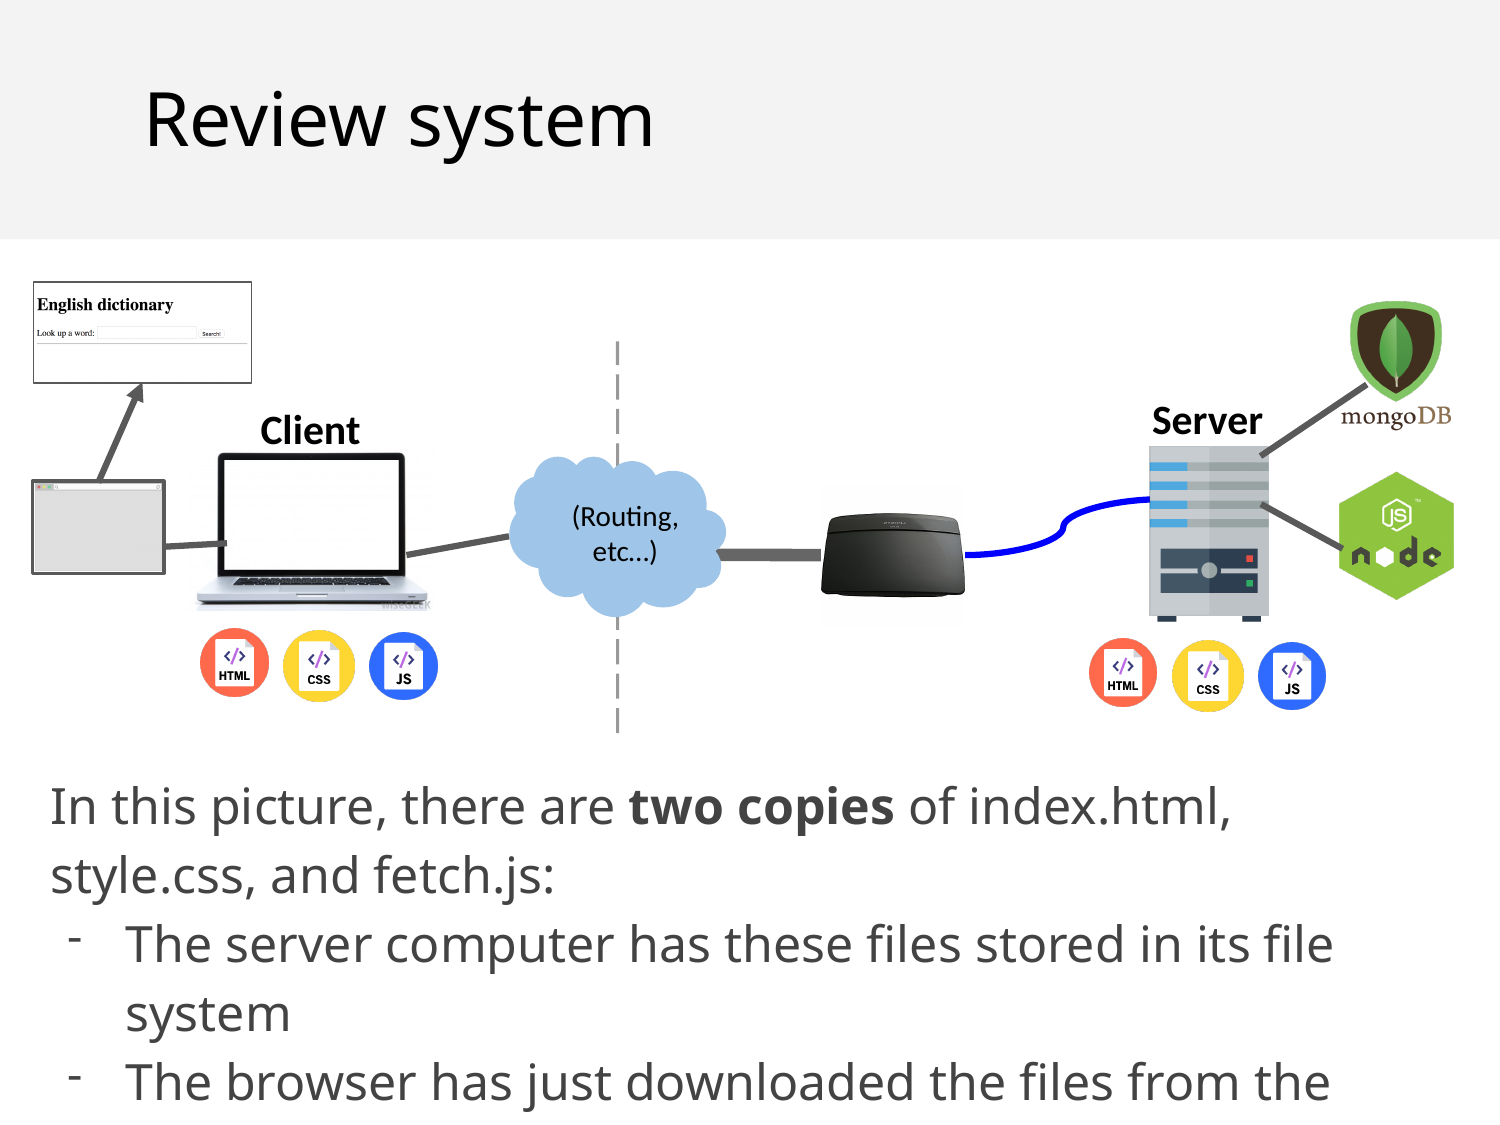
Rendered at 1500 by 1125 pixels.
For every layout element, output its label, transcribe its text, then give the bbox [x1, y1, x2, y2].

title Review system [128, 56, 1372, 183]
picture [283, 630, 355, 702]
picture [1089, 638, 1157, 707]
picture [34, 482, 163, 572]
picture [1330, 470, 1462, 602]
picture [1258, 642, 1326, 710]
text_box Server [1085, 361, 1331, 475]
picture [1114, 475, 1302, 630]
picture [369, 632, 438, 700]
picture [821, 483, 965, 627]
text_box Client [188, 371, 434, 484]
picture [187, 449, 433, 611]
picture [1324, 282, 1468, 450]
picture [34, 282, 251, 383]
picture [200, 628, 269, 697]
list In this picture, there are two copies of index.html, style.css, and fetch.js: The server computer has these files stored in its file system The browser has just downloaded the files from the server [35, 750, 1465, 1074]
picture [1172, 640, 1244, 712]
text_box (Routing, etc…) [509, 456, 727, 618]
